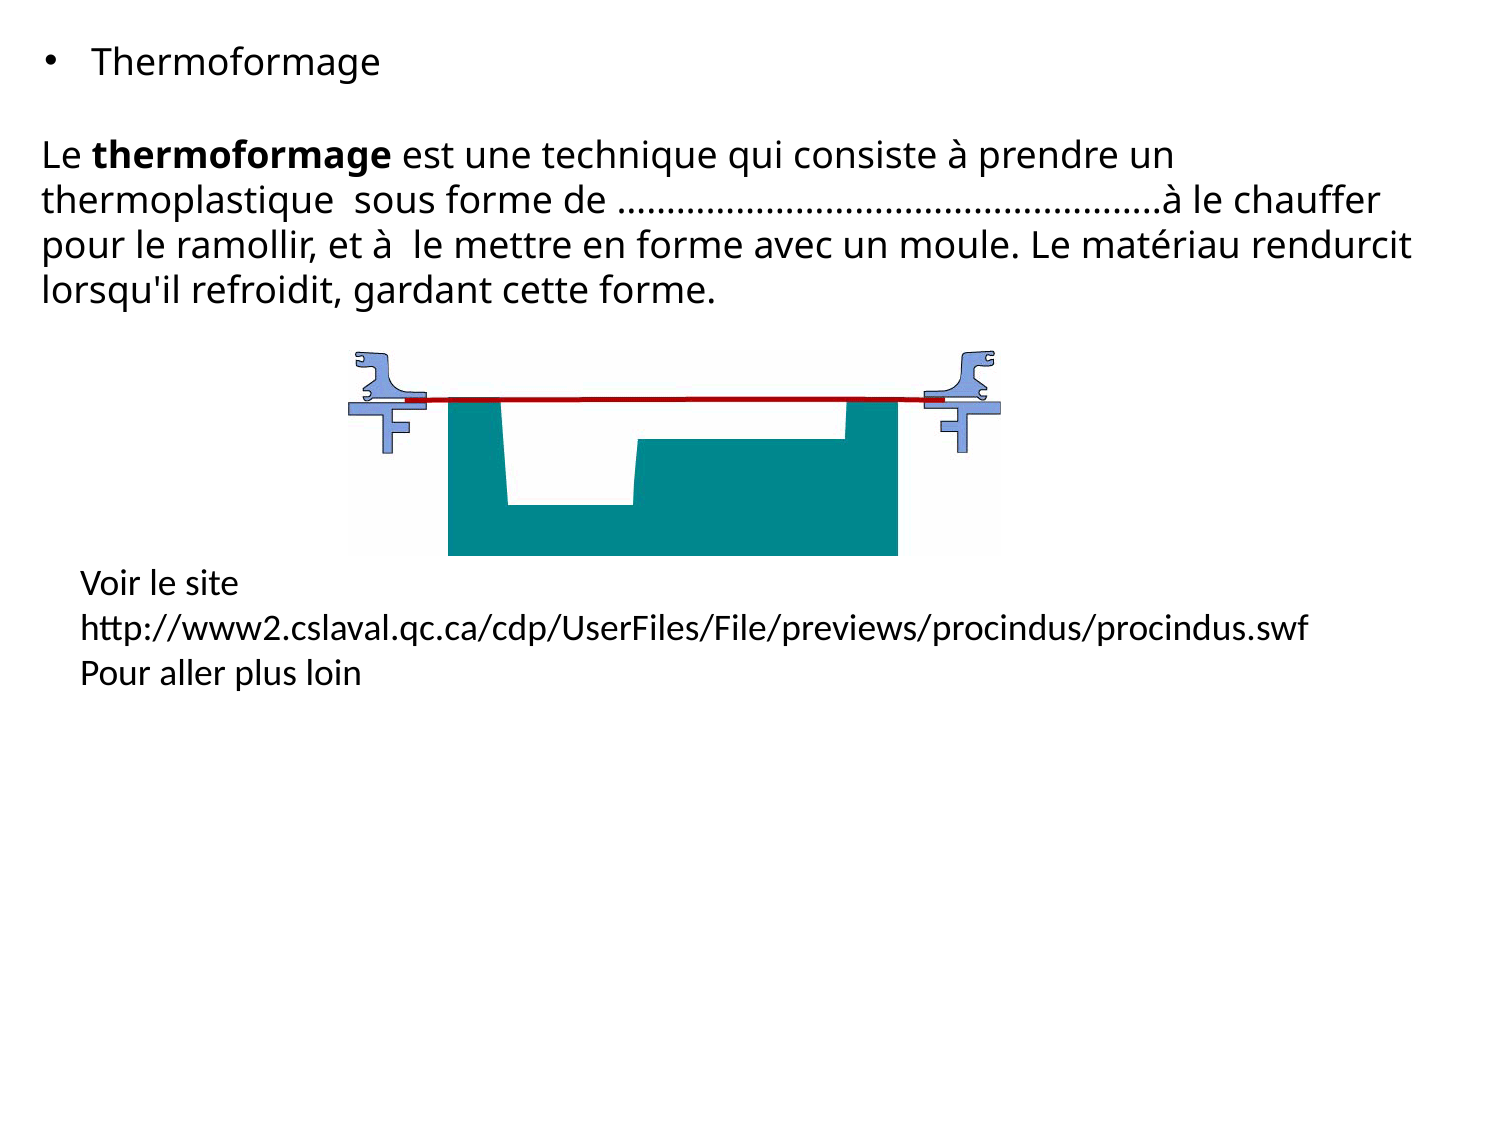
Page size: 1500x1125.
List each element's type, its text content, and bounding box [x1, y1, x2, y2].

text_box Voir le site http://www2.cslaval.qc.ca/cdp/UserFiles/File/previews/procindus/procindus.swf Pour aller plus loin [64, 550, 1483, 703]
text_box Thermoformage [29, 30, 490, 90]
text_box Le thermoformage est une technique qui consiste à prendre un thermoplastique sous forme de ……………………………………..………..à le chauffer pour le ramollir, et à le mettre en forme avec un moule. Le matériau rendurcit lorsqu'il refroidit, gardant cette forme. [26, 123, 1482, 319]
picture [348, 350, 1001, 556]
